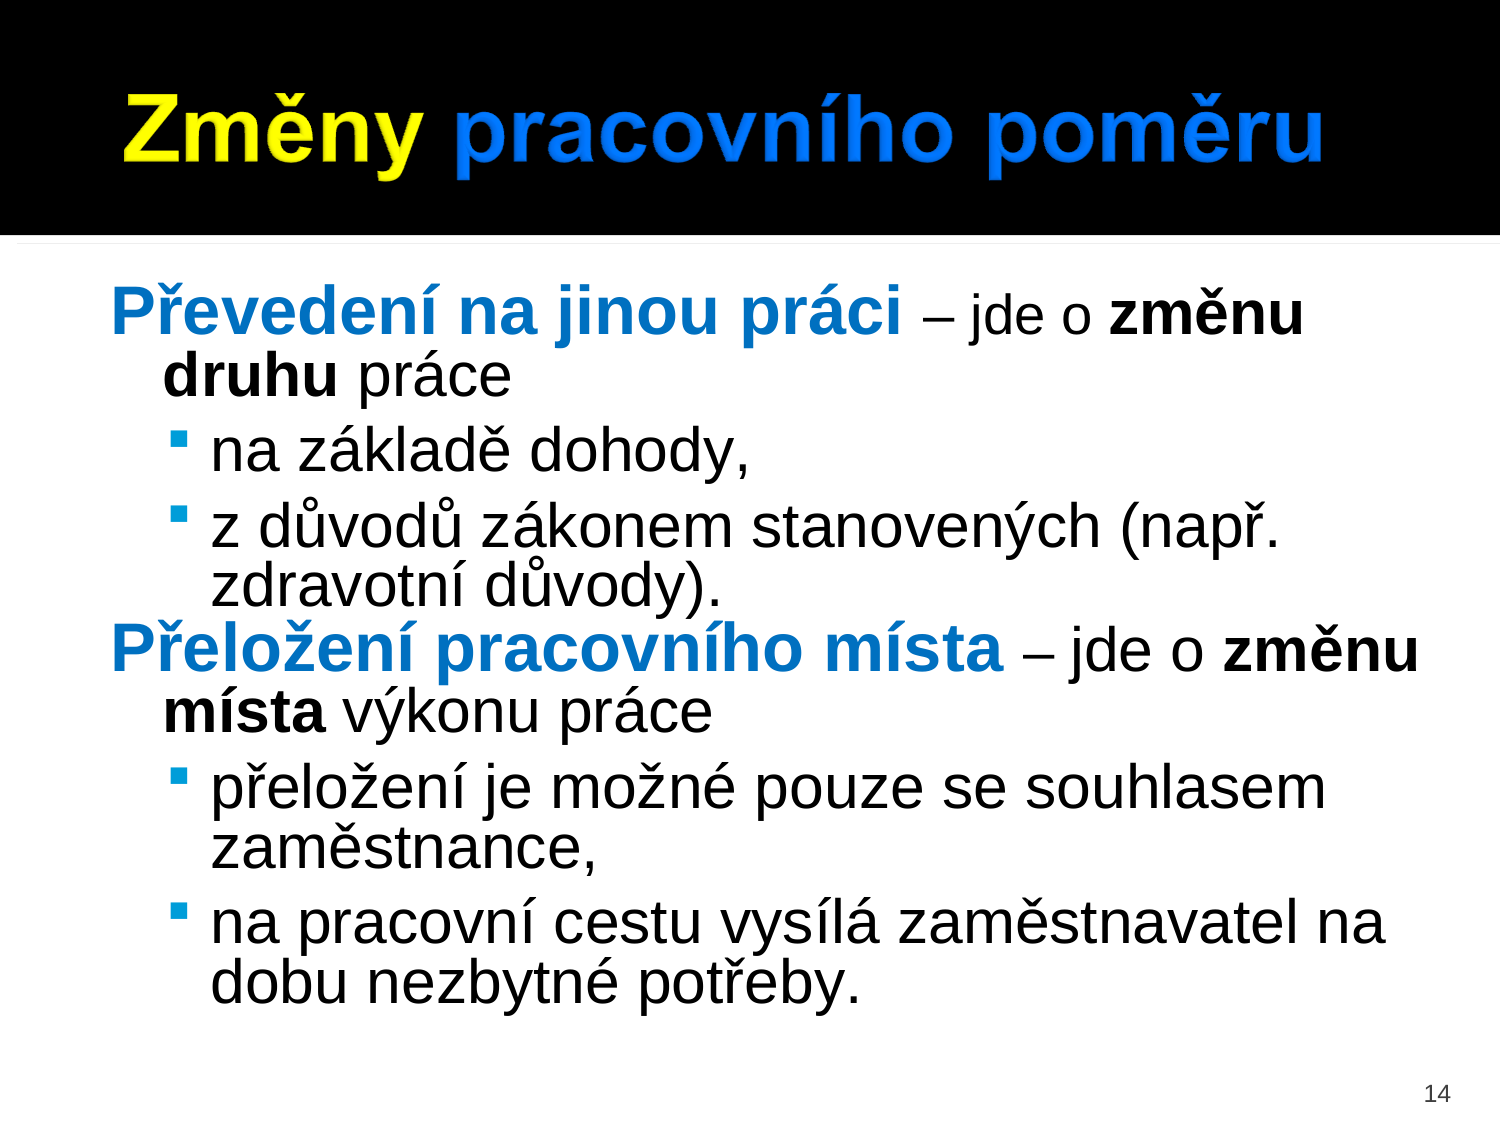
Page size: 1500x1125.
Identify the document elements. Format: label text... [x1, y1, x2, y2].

text_box <číslo> [1345, 1062, 1467, 1108]
list Převedení na jinou práci – jde o změnu druhu práce na základě dohody, z důvodů zákonem stanovených (např. zdravotní důvody). Přeložení pracovního místa – jde o změnu místa výkonu práce přeložení je možné pouze se souhlasem zaměstnance, na pracovní cestu vysílá zaměstnavatel na dobu nezbytné potřeby. [81, 267, 1447, 1090]
text_box [65, 40, 1386, 197]
